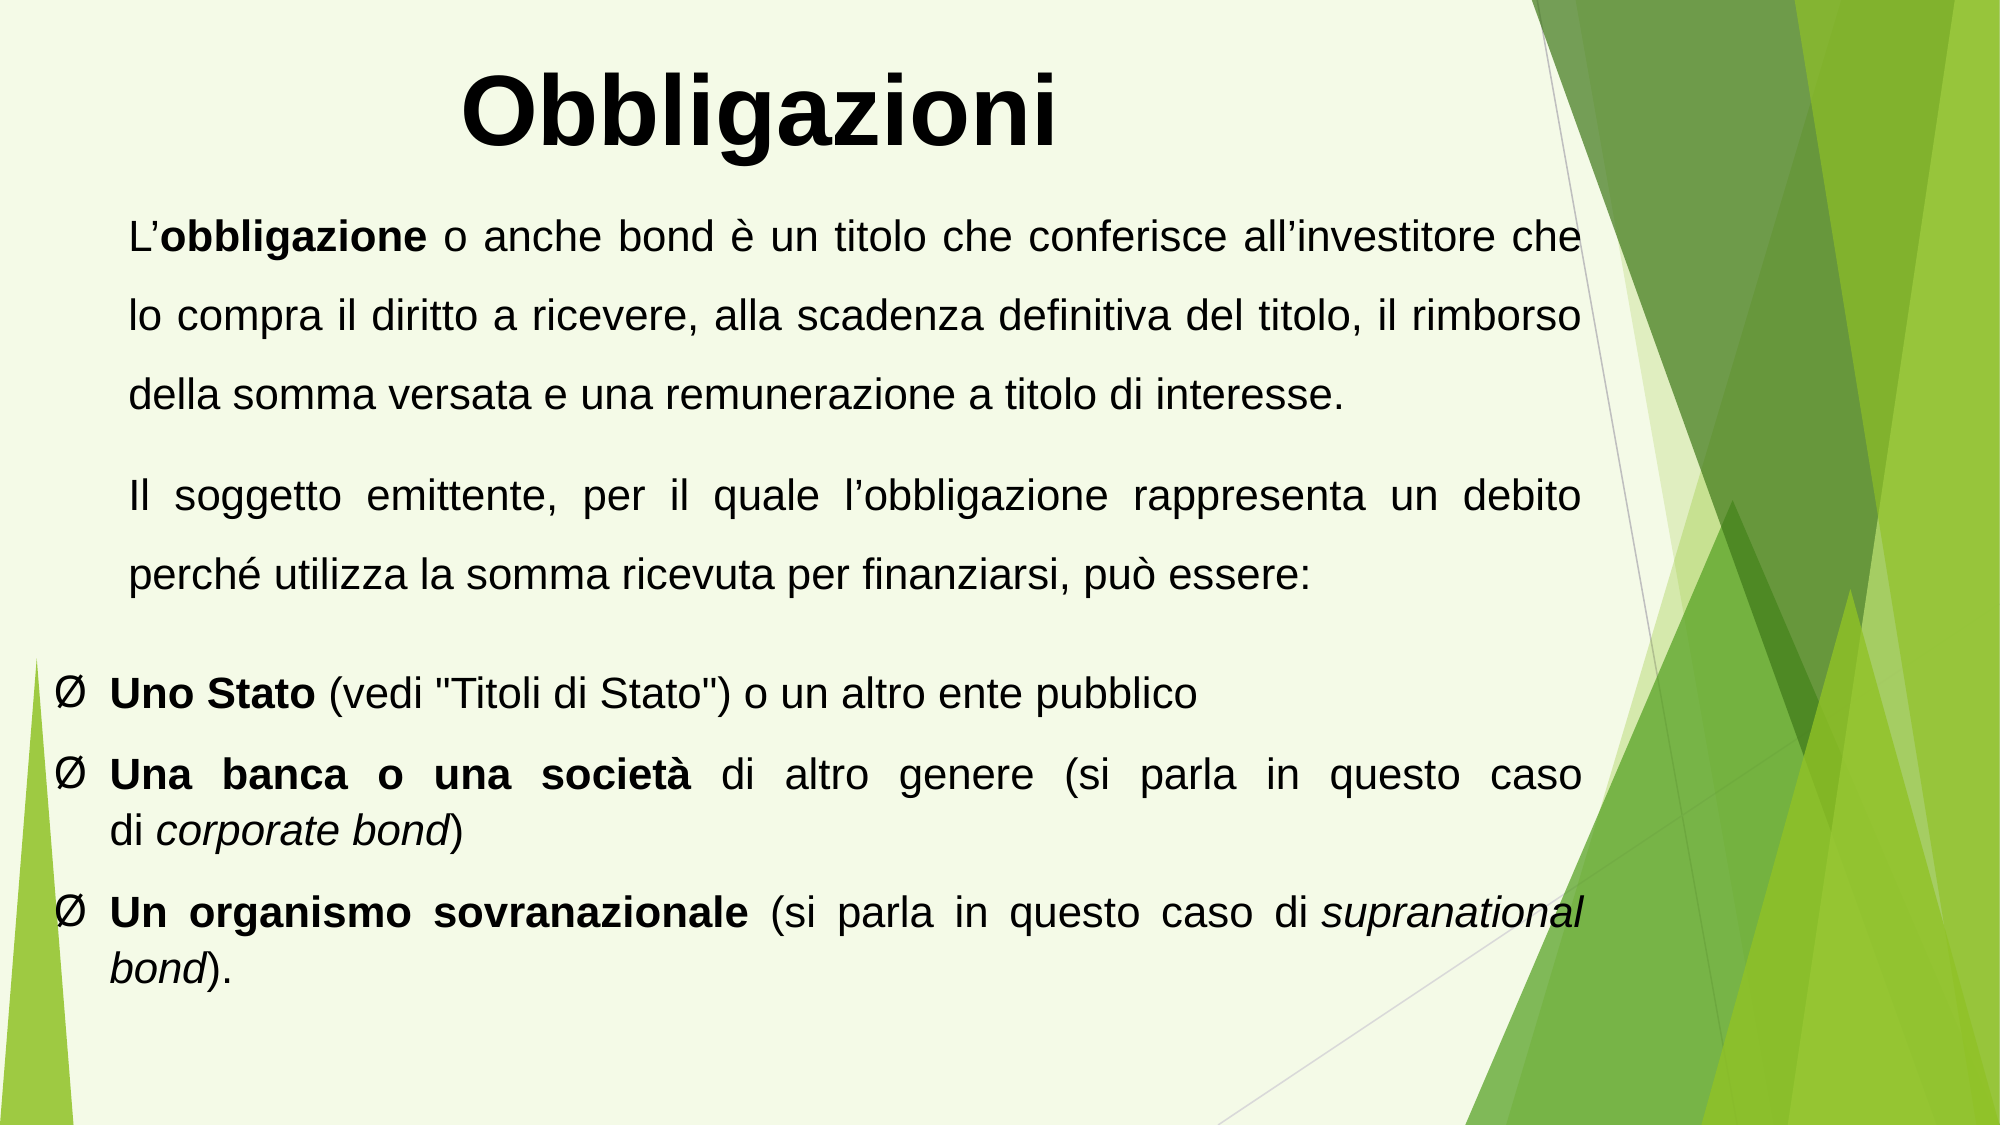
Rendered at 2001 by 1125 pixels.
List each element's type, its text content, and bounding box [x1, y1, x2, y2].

text_box Obbligazioni [445, 38, 1364, 173]
text_box L’obbligazione o anche bond è un titolo che conferisce all’investitore che lo compra il diritto a ricevere, alla scadenza definitiva del titolo, il rimborso della somma versata e una remunerazione a titolo di interesse. Il soggetto emittente, per il quale l’obbligazione rappresenta un debito perché utilizza la somma ricevuta per finanziarsi, può essere: Uno Stato (vedi "Titoli di Stato") o un altro ente pubblico Una banca o una società di altro genere (si parla in questo caso di corporate bond) Un organismo sovranazionale (si parla in questo caso di supranational bond). [38, 174, 1599, 1125]
